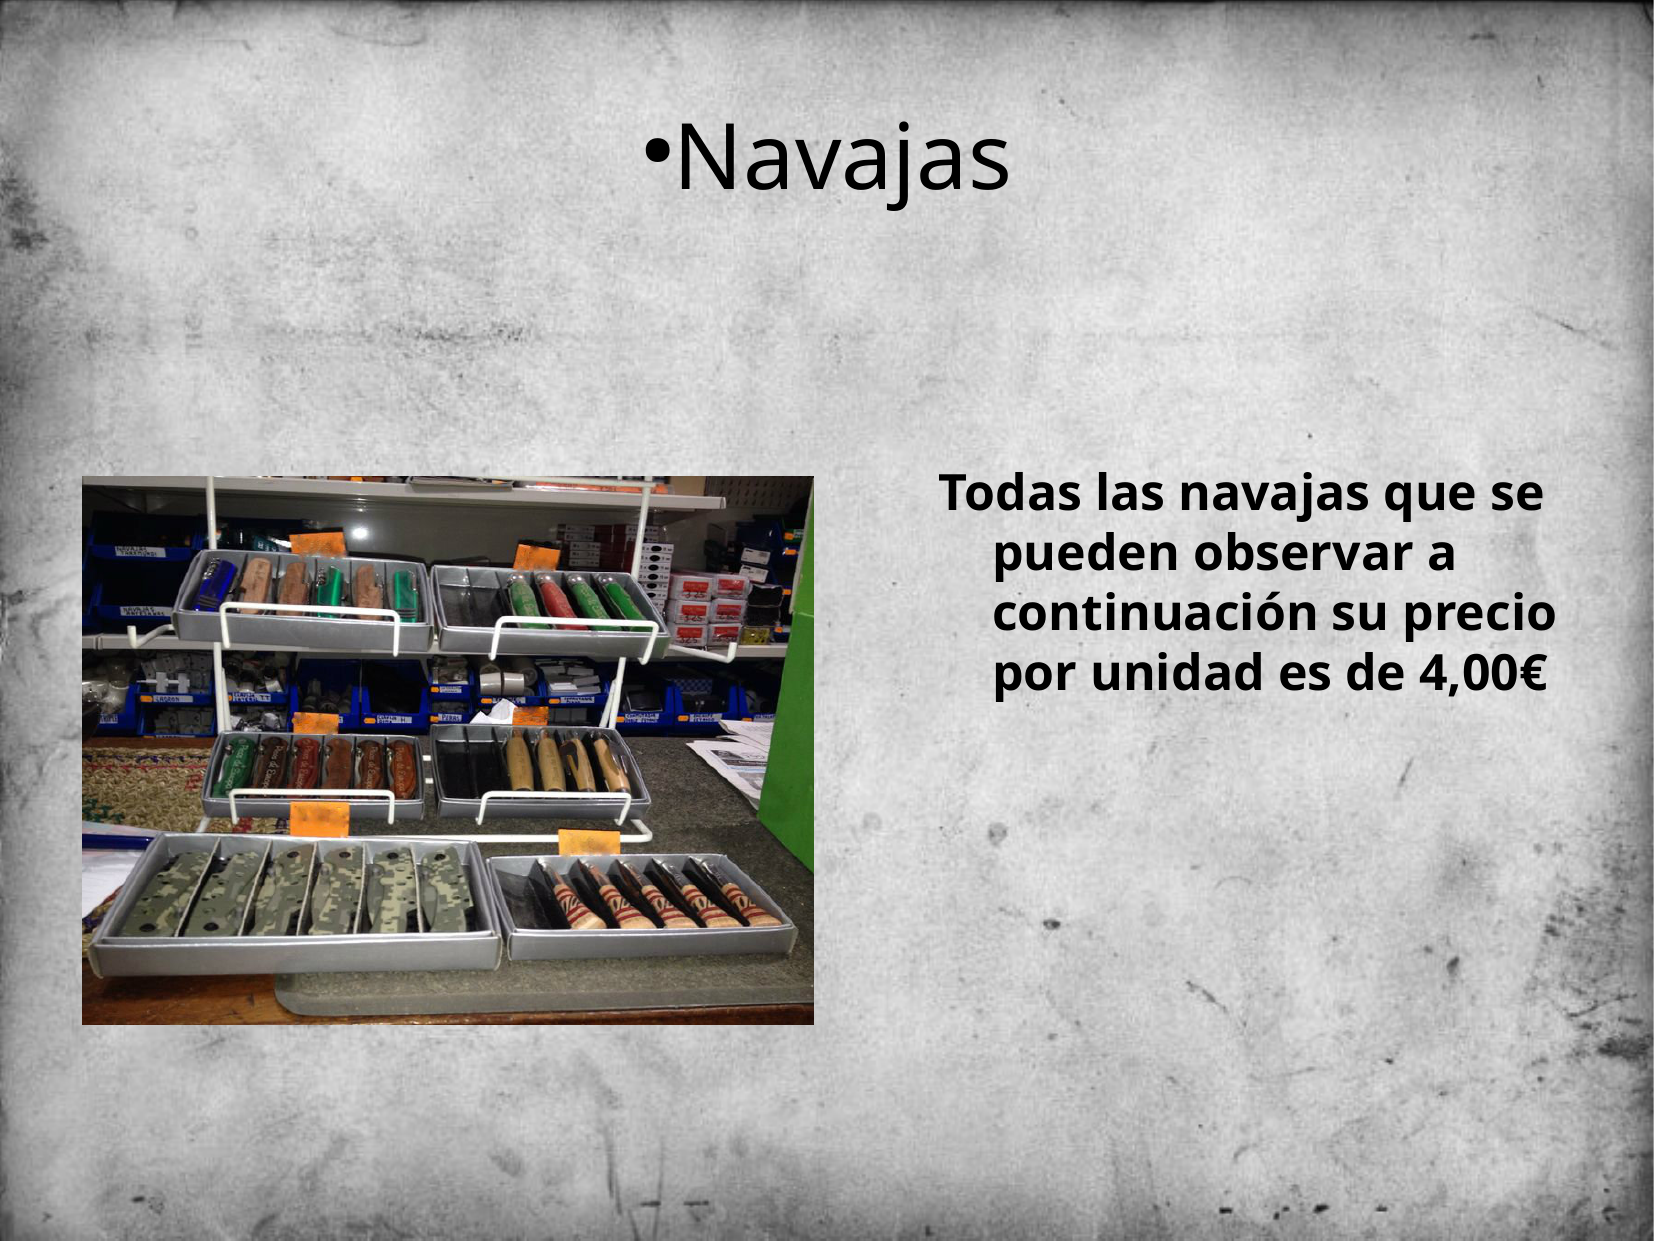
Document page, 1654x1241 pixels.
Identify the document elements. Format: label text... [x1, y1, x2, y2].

picture [0, 0, 1654, 1241]
list Todas las navajas que se pueden observar a continuación su precio por unidad es de 4,00€ [850, 460, 1582, 1176]
title Navajas [82, 49, 1572, 257]
